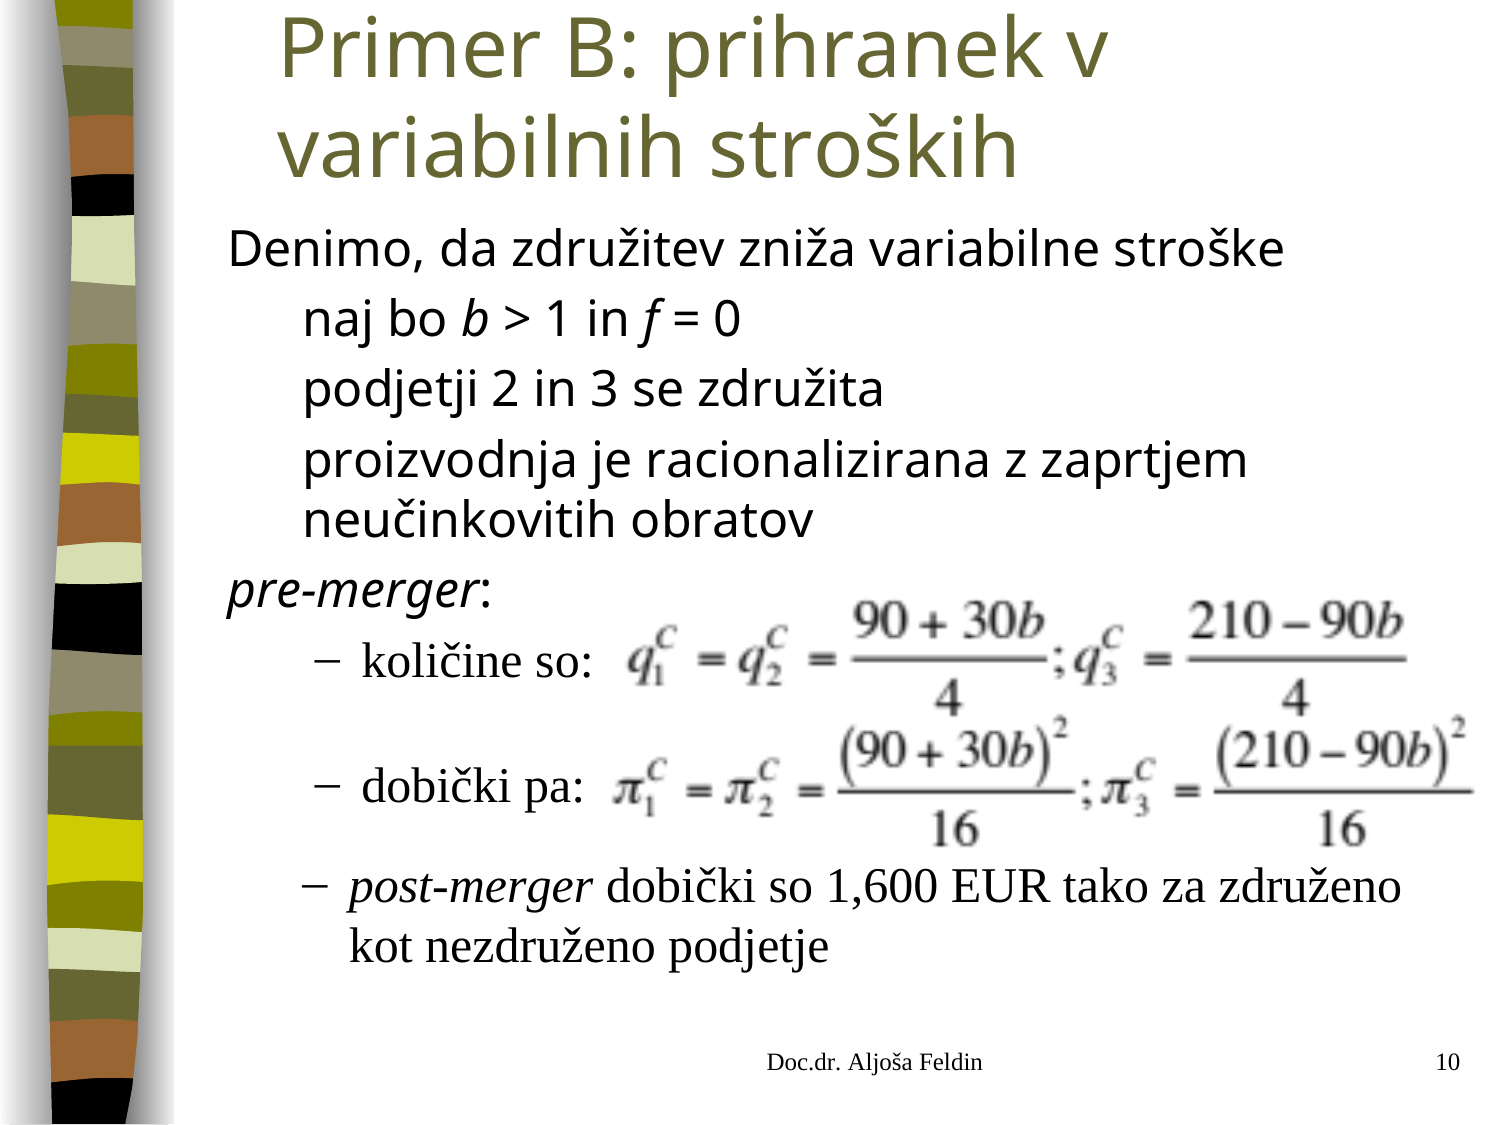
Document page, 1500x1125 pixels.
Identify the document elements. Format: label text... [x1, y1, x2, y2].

text_box post-merger dobički so 1,600 EUR tako za združeno kot nezdruženo podjetje [212, 844, 1426, 957]
text_box količine so: [225, 619, 623, 683]
text_box Primer B: prihranek v variabilnih stroških [262, 24, 1476, 203]
text_box dobički pa: [225, 744, 607, 807]
text_box dobički pa: [532, 781, 543, 801]
text_box Doc.dr. Aljoša Feldin [637, 1037, 1113, 1101]
text_box <number> [1162, 1037, 1476, 1101]
chart [607, 592, 1476, 850]
text_box Denimo, da združitev zniža variabilne stroške naj bo b > 1 in f = 0 podjetji 2 in 3 se združita proizvodnja je racionalizirana z zaprtjem neučinkovitih obratov pre-merger: [212, 208, 1488, 625]
